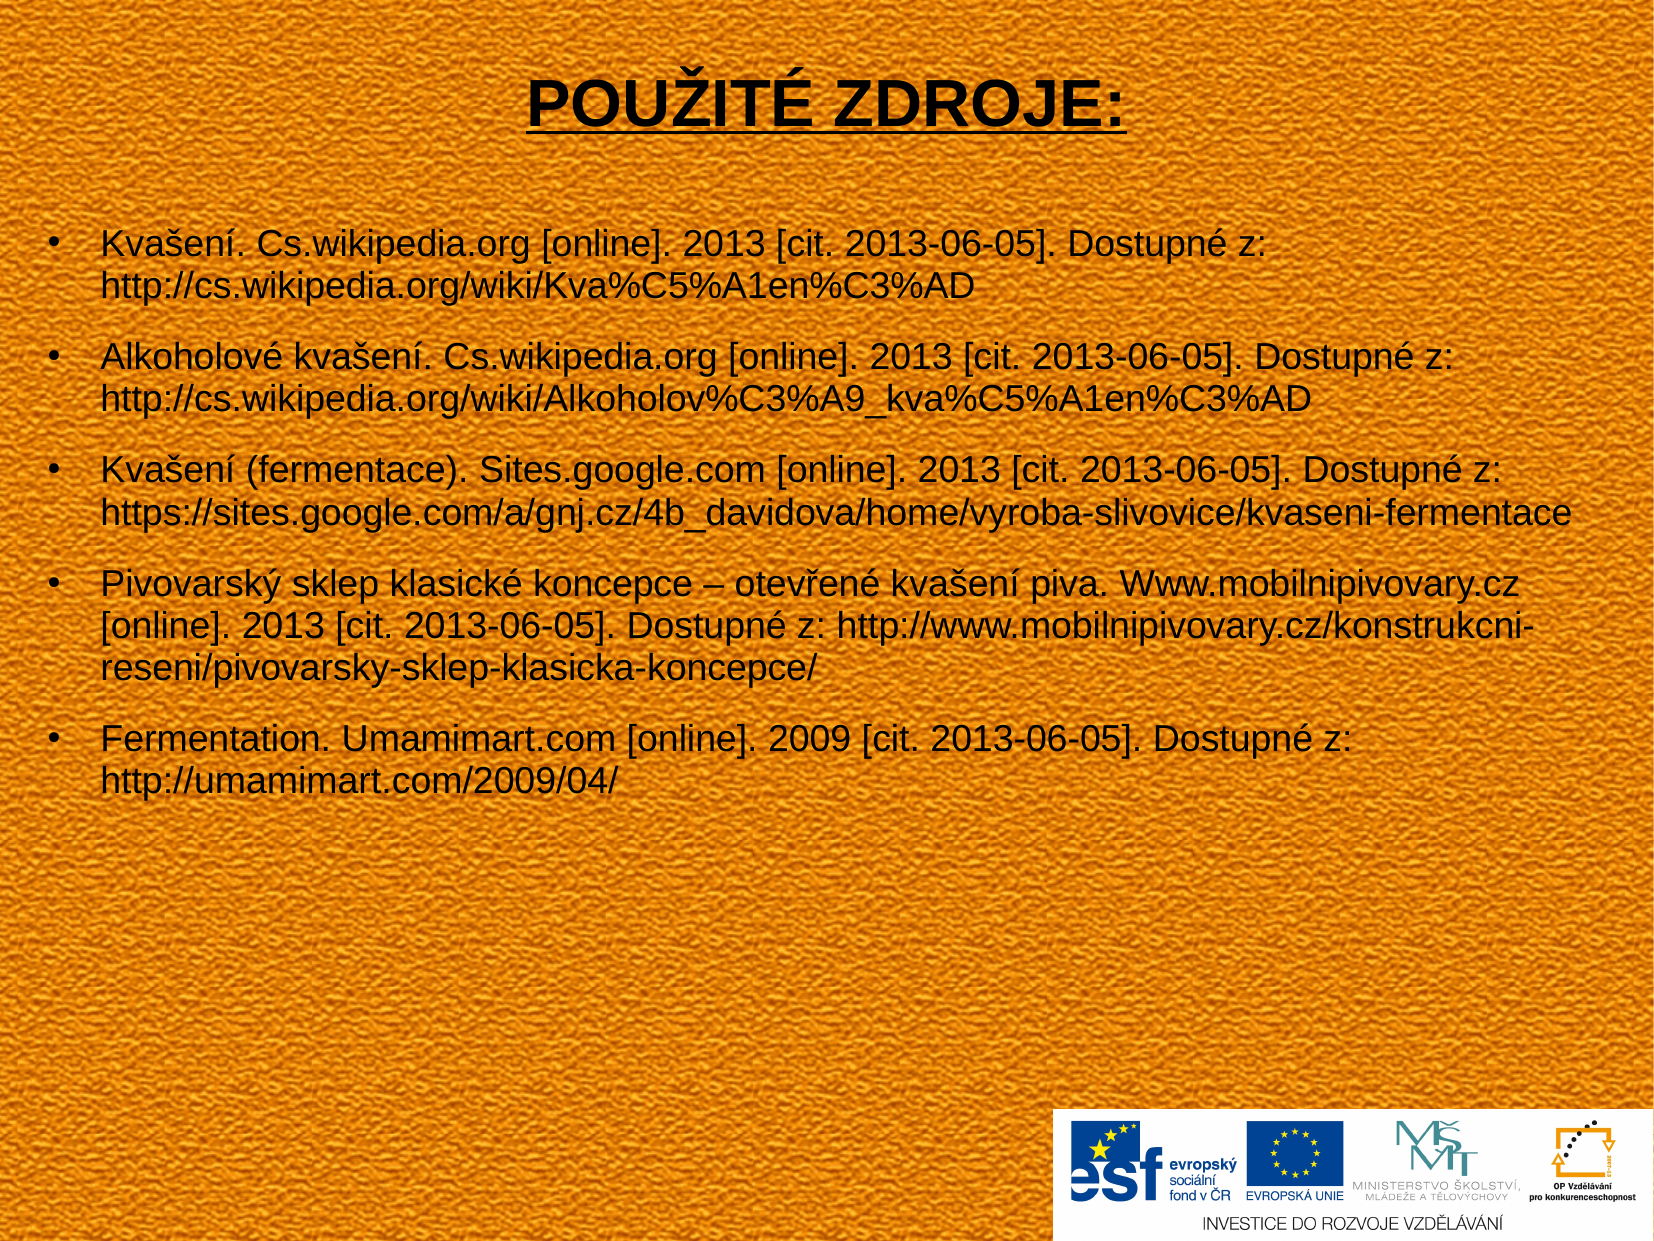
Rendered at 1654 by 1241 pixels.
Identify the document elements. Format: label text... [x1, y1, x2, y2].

list Kvašení. Cs.wikipedia.org [online]. 2013 [cit. 2013-06-05]. Dostupné z: http://cs.wikipedia.org/wiki/Kva%C5%A1en%C3%AD Alkoholové kvašení. Cs.wikipedia.org [online]. 2013 [cit. 2013-06-05]. Dostupné z: http://cs.wikipedia.org/wiki/Alkoholov%C3%A9_kva%C5%A1en%C3%AD Kvašení (fermentace). Sites.google.com [online]. 2013 [cit. 2013-06-05]. Dostupné z: https://sites.google.com/a/gnj.cz/4b_davidova/home/vyroba-slivovice/kvaseni-fermentace Pivovarský sklep klasické koncepce – otevřené kvašení piva. Www.mobilnipivovary.cz [online]. 2013 [cit. 2013-06-05]. Dostupné z: http://www.mobilnipivovary.cz/konstrukcni-reseni/pivovarsky-sklep-klasicka-koncepce/ Fermentation. Umamimart.com [online]. 2009 [cit. 2013-06-05]. Dostupné z: http://umamimart.com/2009/04/ [29, 81, 1625, 946]
title POUŽITÉ ZDROJE: [82, 0, 1571, 81]
picture [0, 0, 1654, 1241]
